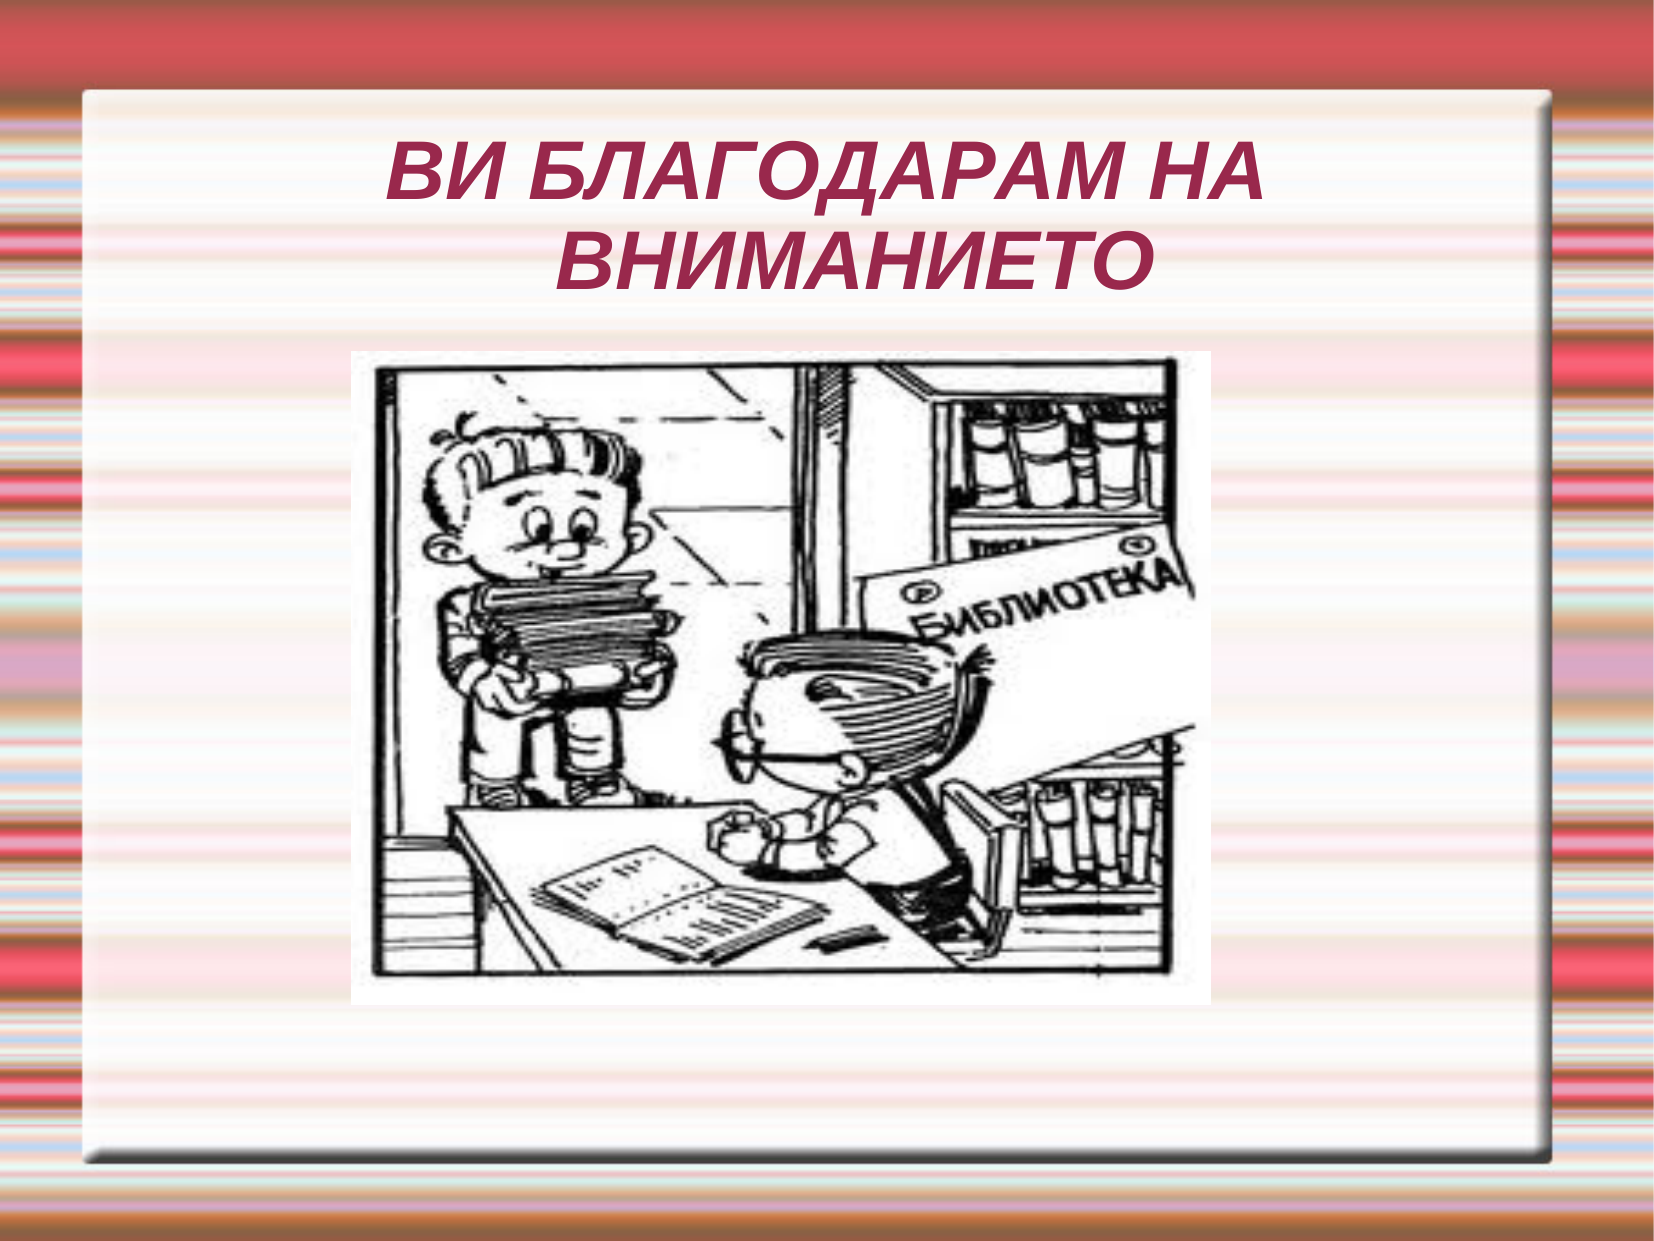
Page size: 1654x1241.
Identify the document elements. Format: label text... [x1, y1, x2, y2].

picture [0, 0, 1654, 1241]
title ВИ БЛАГОДАРАМ НА ВНИМАНИЕТО [121, 71, 1533, 363]
